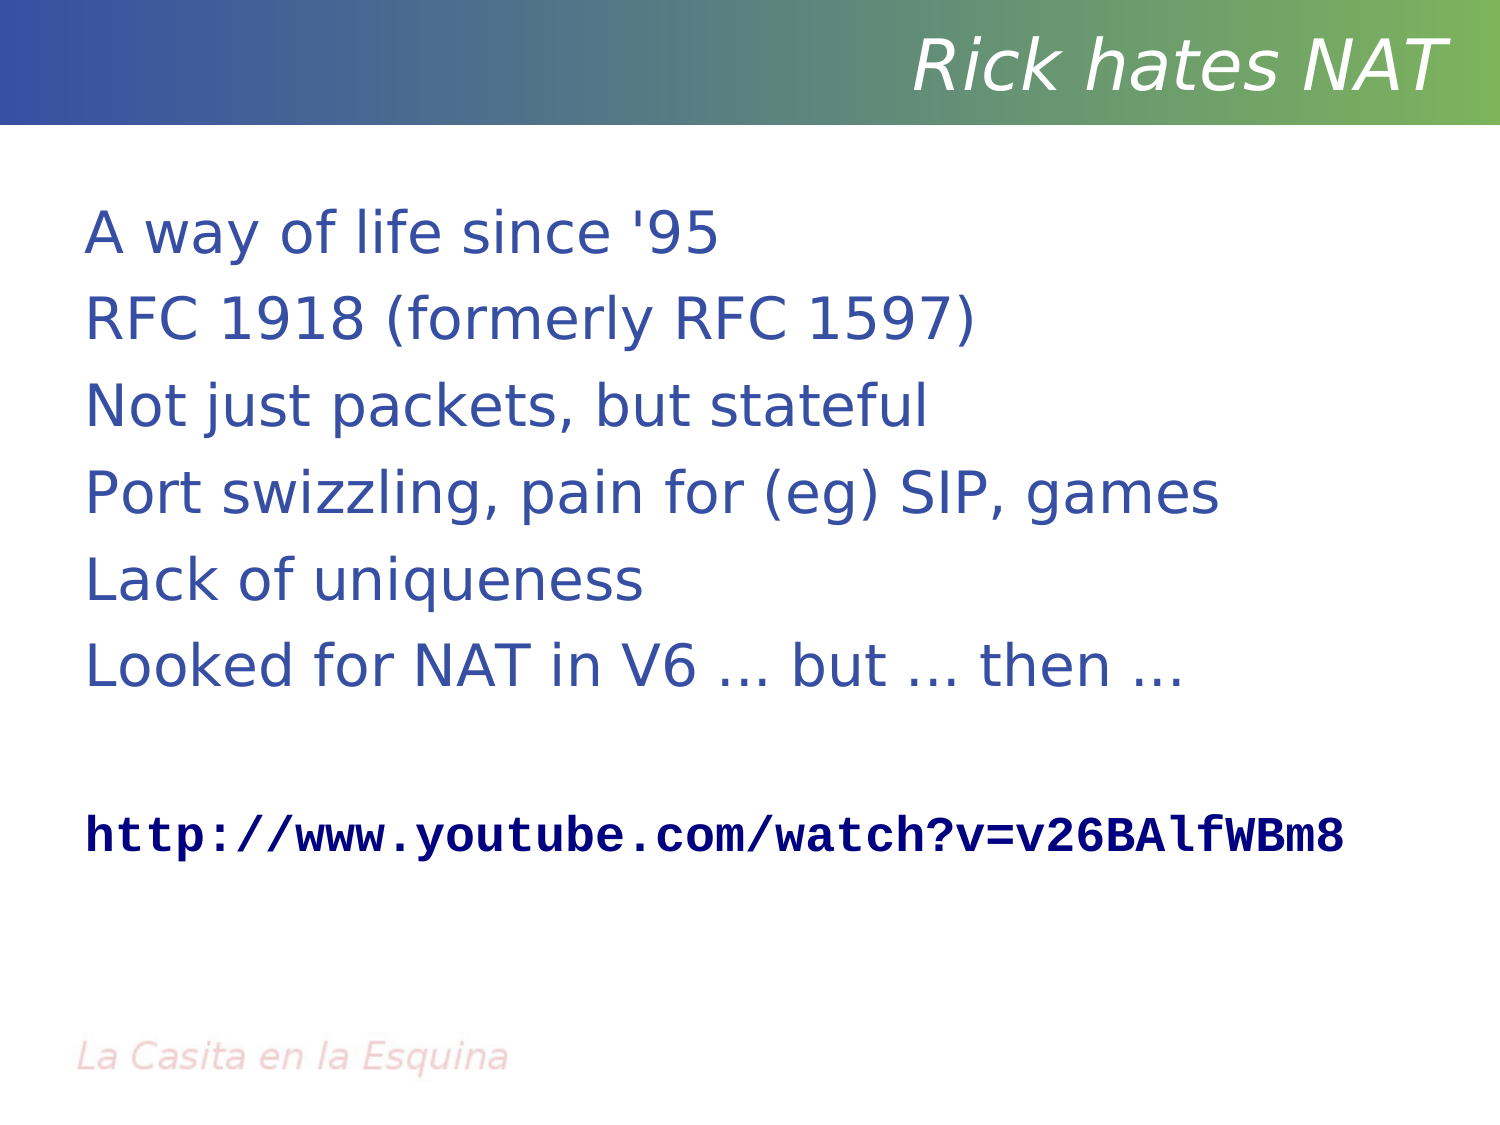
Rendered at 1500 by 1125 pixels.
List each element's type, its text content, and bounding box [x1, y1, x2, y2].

title Rick hates NAT [62, 12, 1463, 113]
picture [45, 1019, 545, 1095]
list A way of life since '95 RFC 1918 (formerly RFC 1597) Not just packets, but stateful Port swizzling, pain for (eg) SIP, games Lack of uniqueness Looked for NAT in V6 ... but ... then ... http://www.youtube.com/watch?v=v26BAlfWBm8 [70, 187, 1438, 988]
